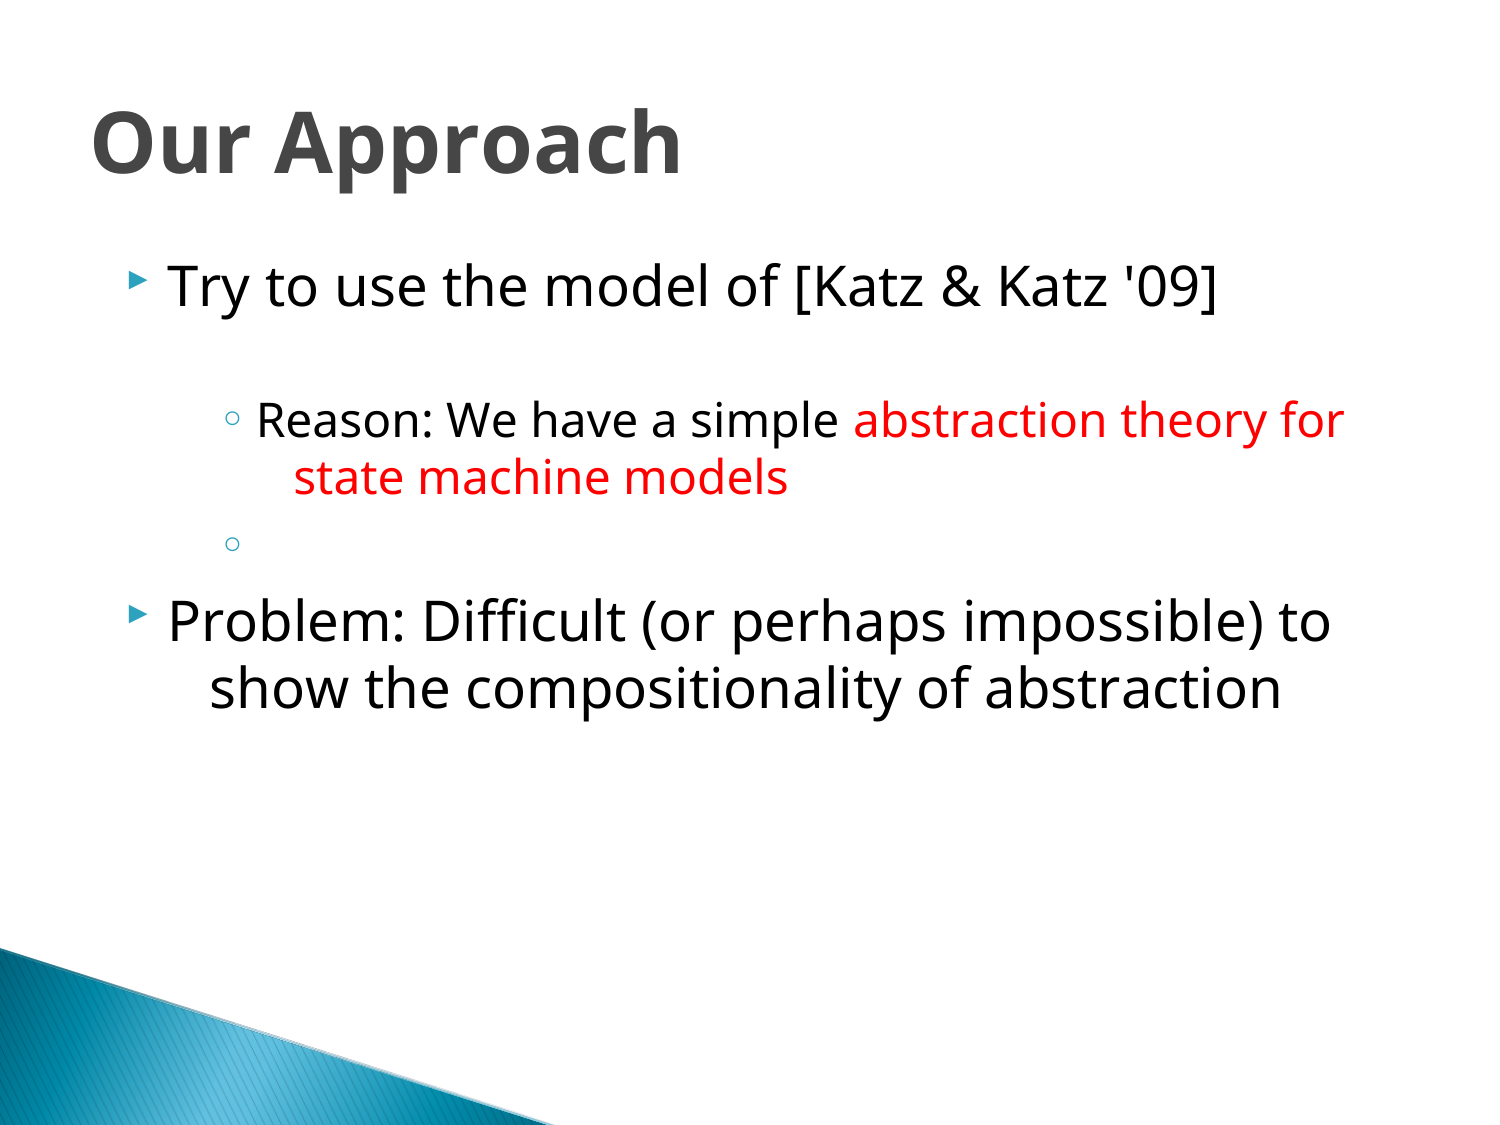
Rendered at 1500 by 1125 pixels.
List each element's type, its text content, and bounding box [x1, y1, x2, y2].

list Try to use the model of [Katz & Katz '09] Reason: We have a simple abstraction theory for state machine models Problem: Difficult (or perhaps impossible) to show the compositionality of abstraction [75, 242, 1426, 987]
title Our Approach [75, 20, 1426, 242]
